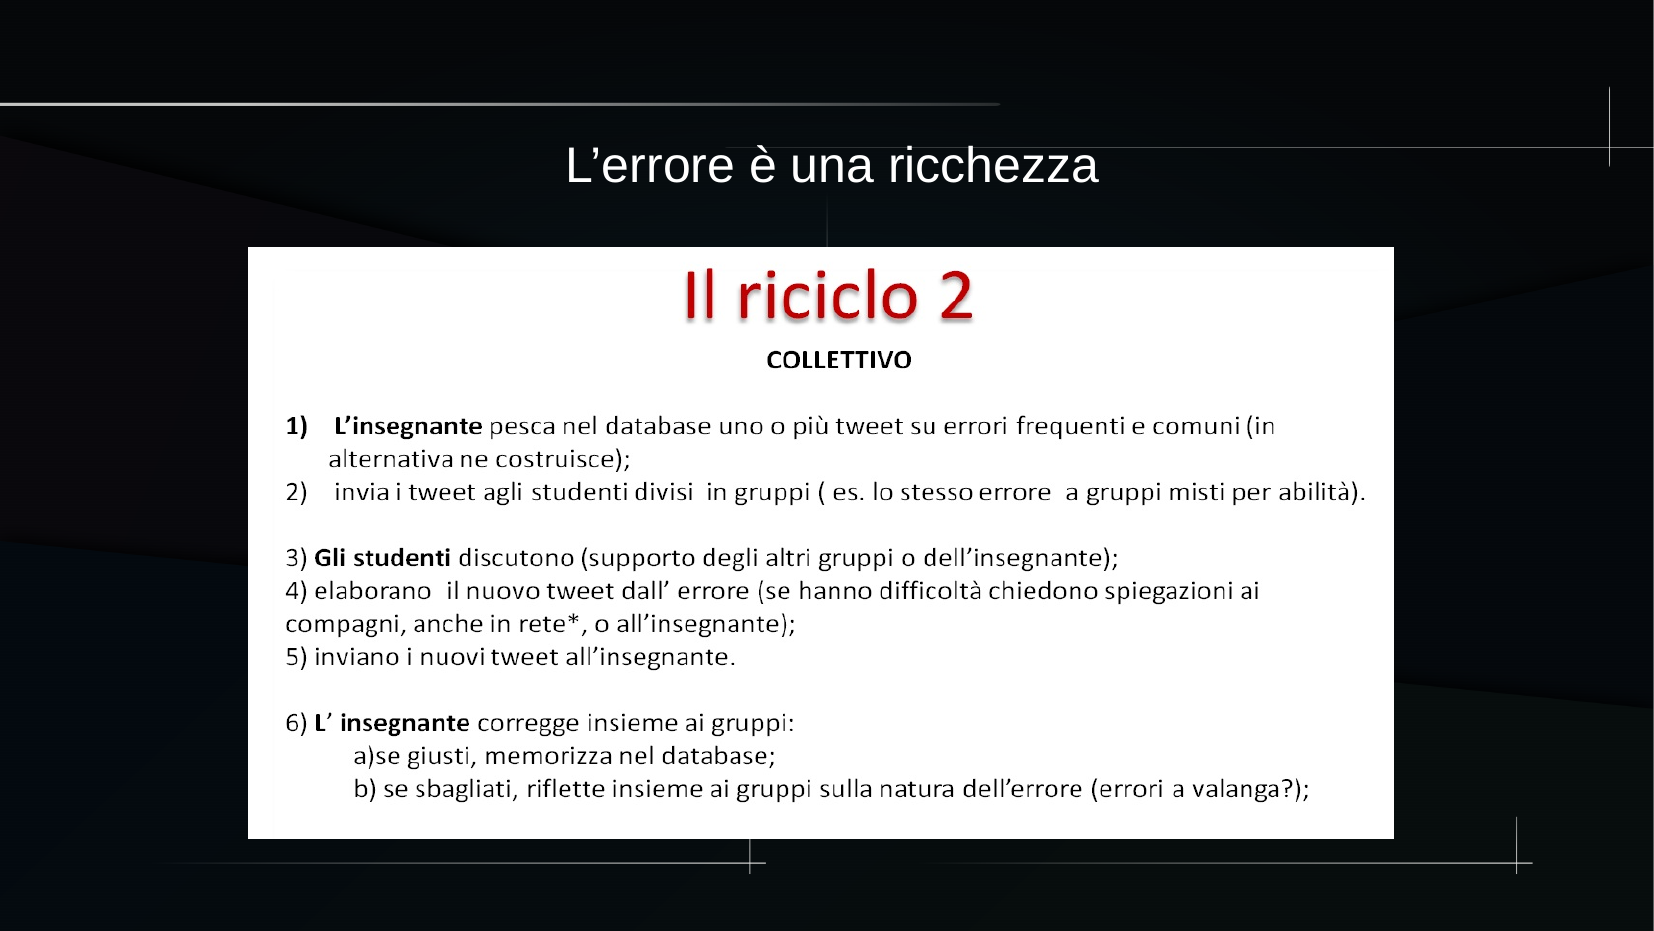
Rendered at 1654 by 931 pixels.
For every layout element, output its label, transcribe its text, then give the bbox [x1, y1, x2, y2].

text_box L’errore è una ricchezza [437, 129, 1229, 201]
picture [0, 0, 1654, 931]
